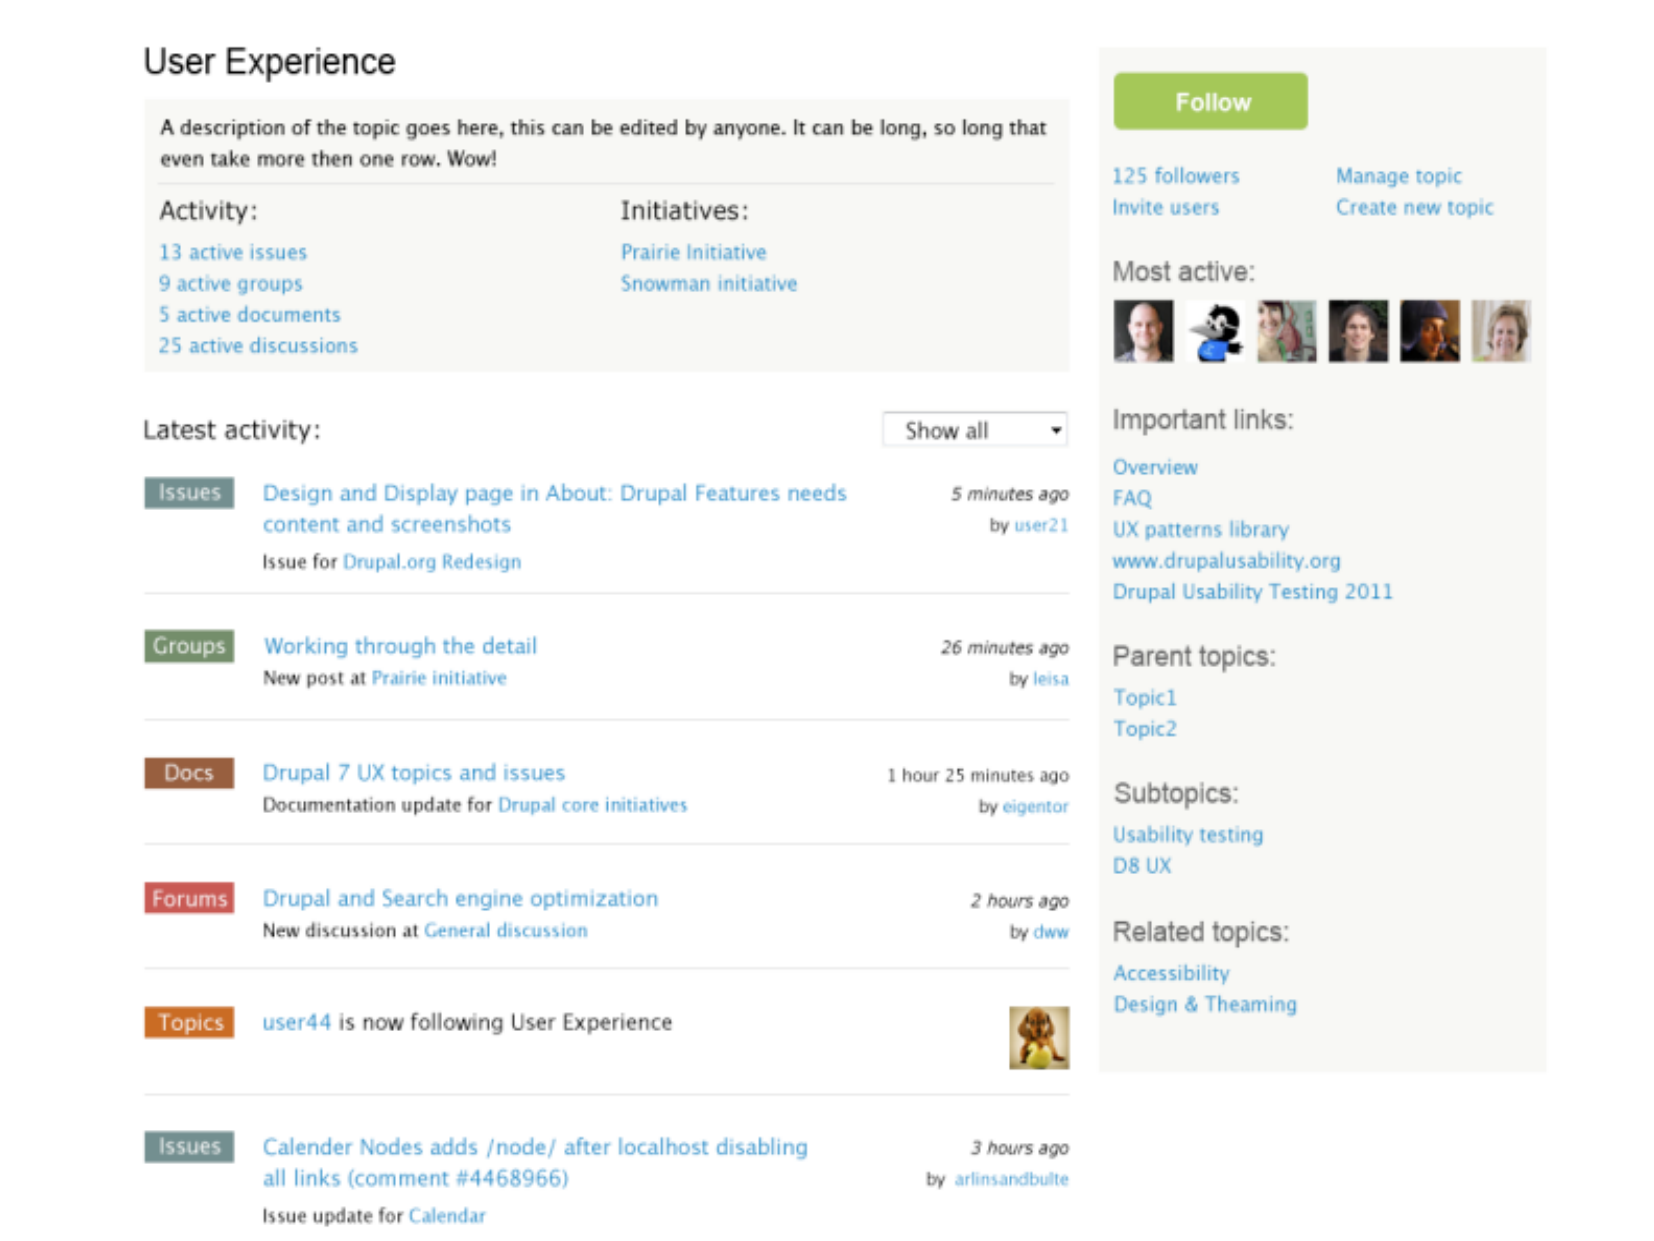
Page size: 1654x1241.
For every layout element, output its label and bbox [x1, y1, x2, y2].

picture [112, 37, 1576, 1238]
